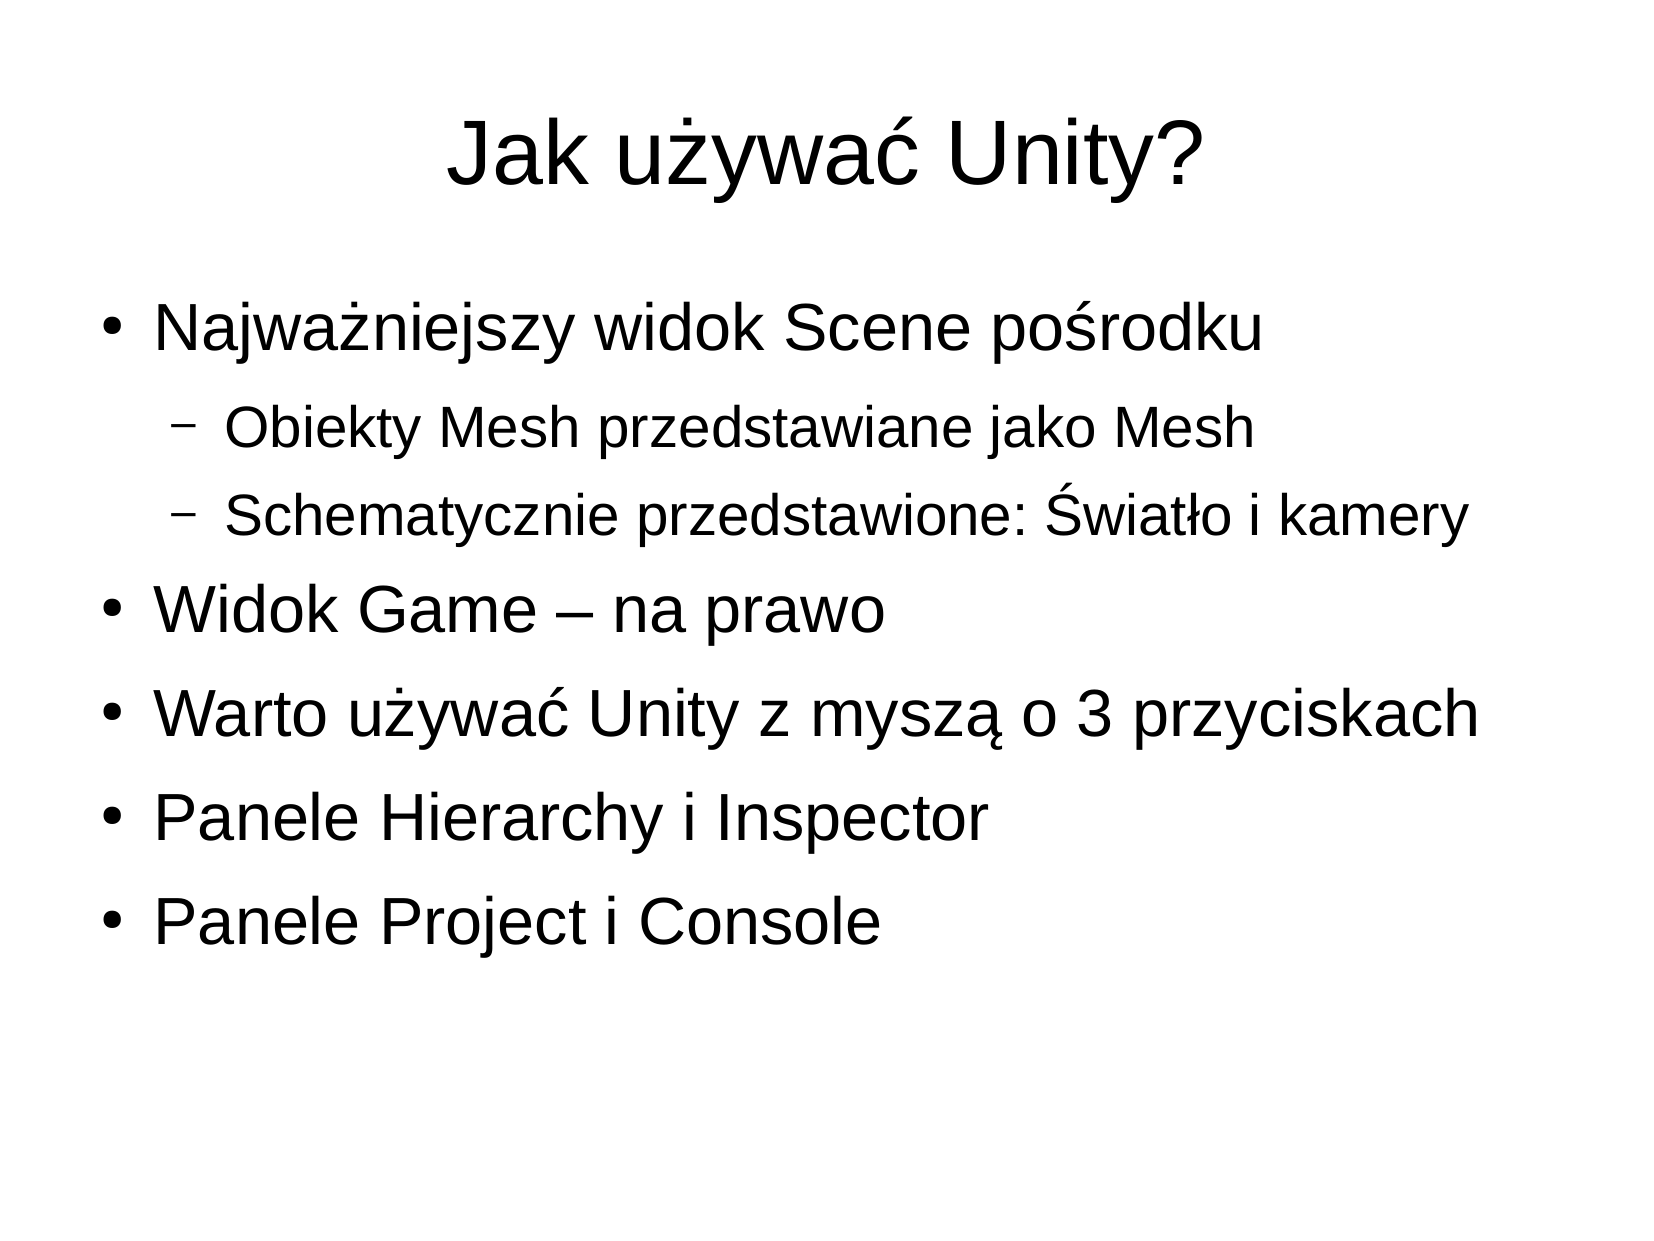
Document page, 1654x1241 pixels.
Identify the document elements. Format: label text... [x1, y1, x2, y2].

title Jak używać Unity? [82, 49, 1571, 257]
list Najważniejszy widok Scene pośrodku Obiekty Mesh przedstawiane jako Mesh Schematycznie przedstawione: Światło i kamery Widok Game – na prawo Warto używać Unity z myszą o 3 przyciskach Panele Hierarchy i Inspector Panele Project i Console [82, 290, 1571, 1109]
